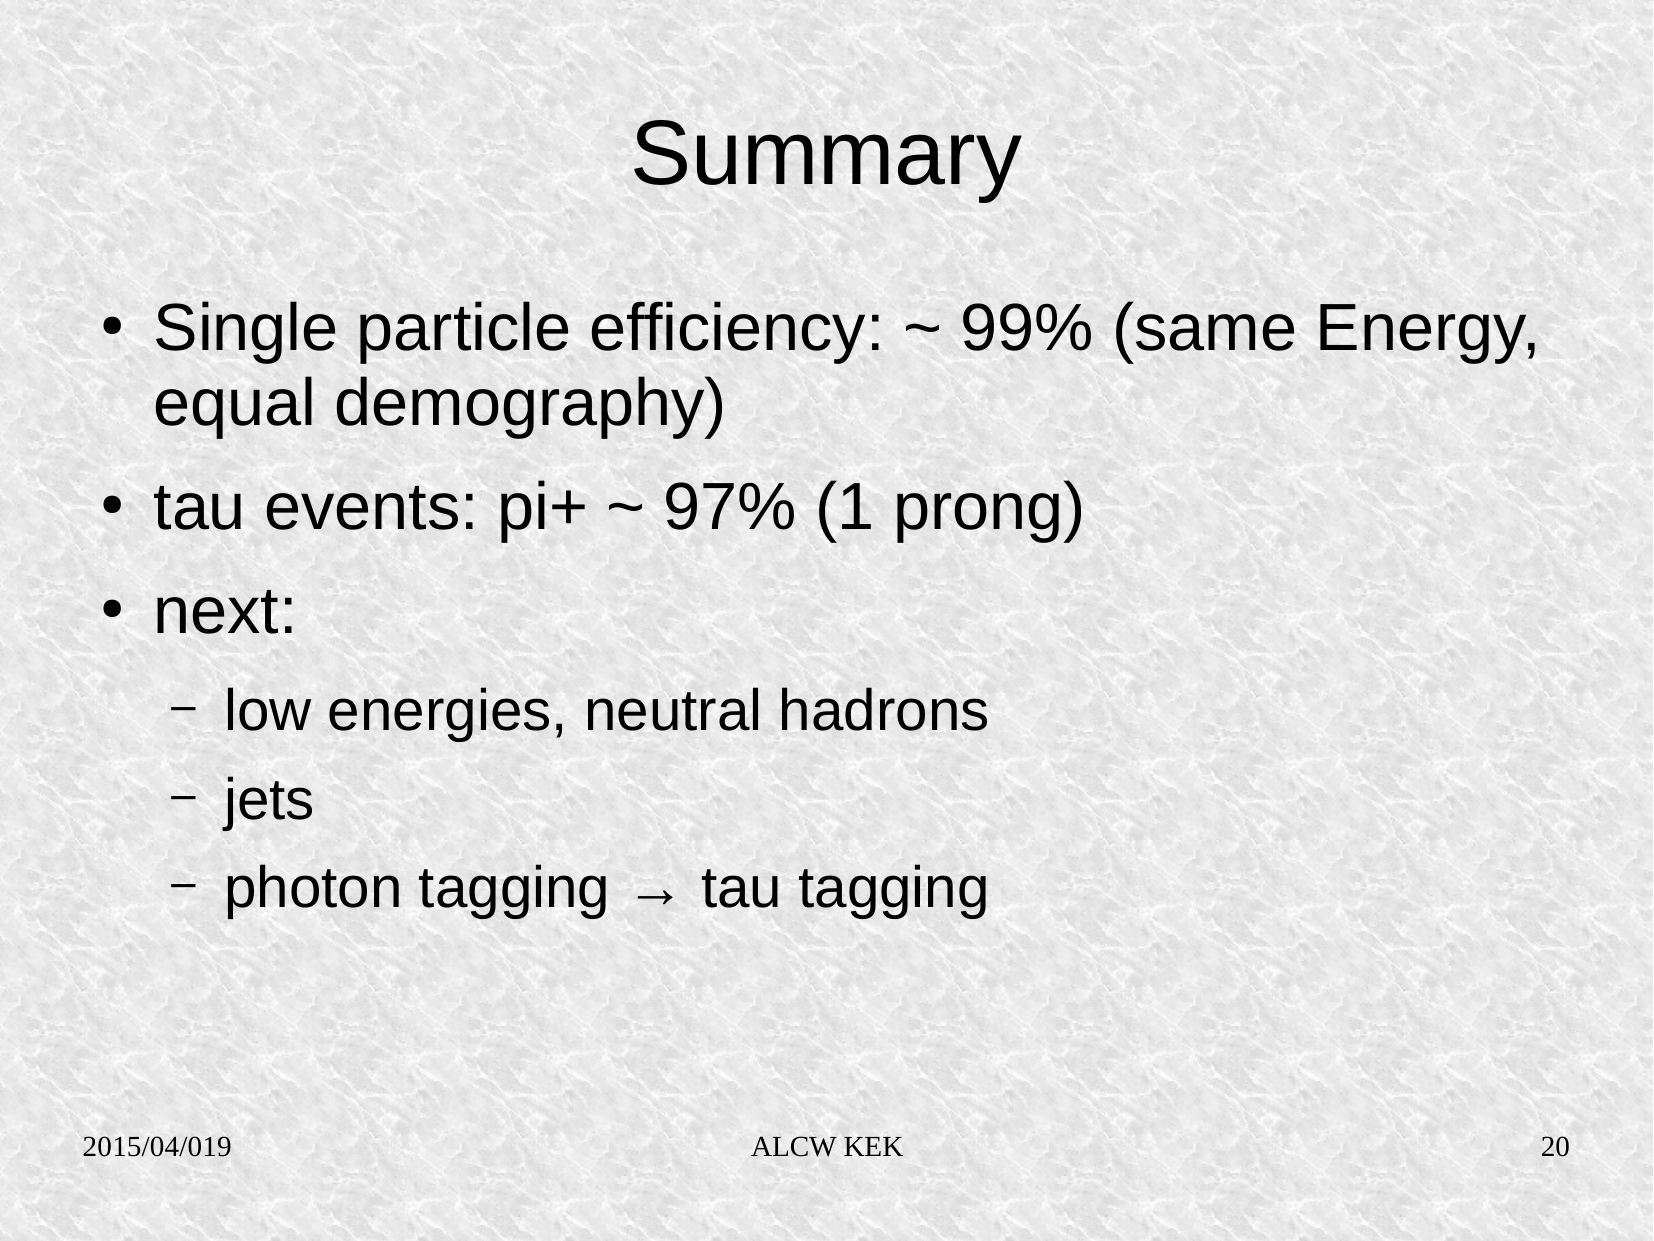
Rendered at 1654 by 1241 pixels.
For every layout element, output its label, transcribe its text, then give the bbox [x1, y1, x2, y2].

title Summary [82, 49, 1571, 257]
list Single particle efficiency: ~ 99% (same Energy, equal demography) tau events: pi+ ~ 97% (1 prong) next: low energies, neutral hadrons jets photon tagging → tau tagging [82, 290, 1571, 1109]
picture [0, 0, 1654, 1241]
